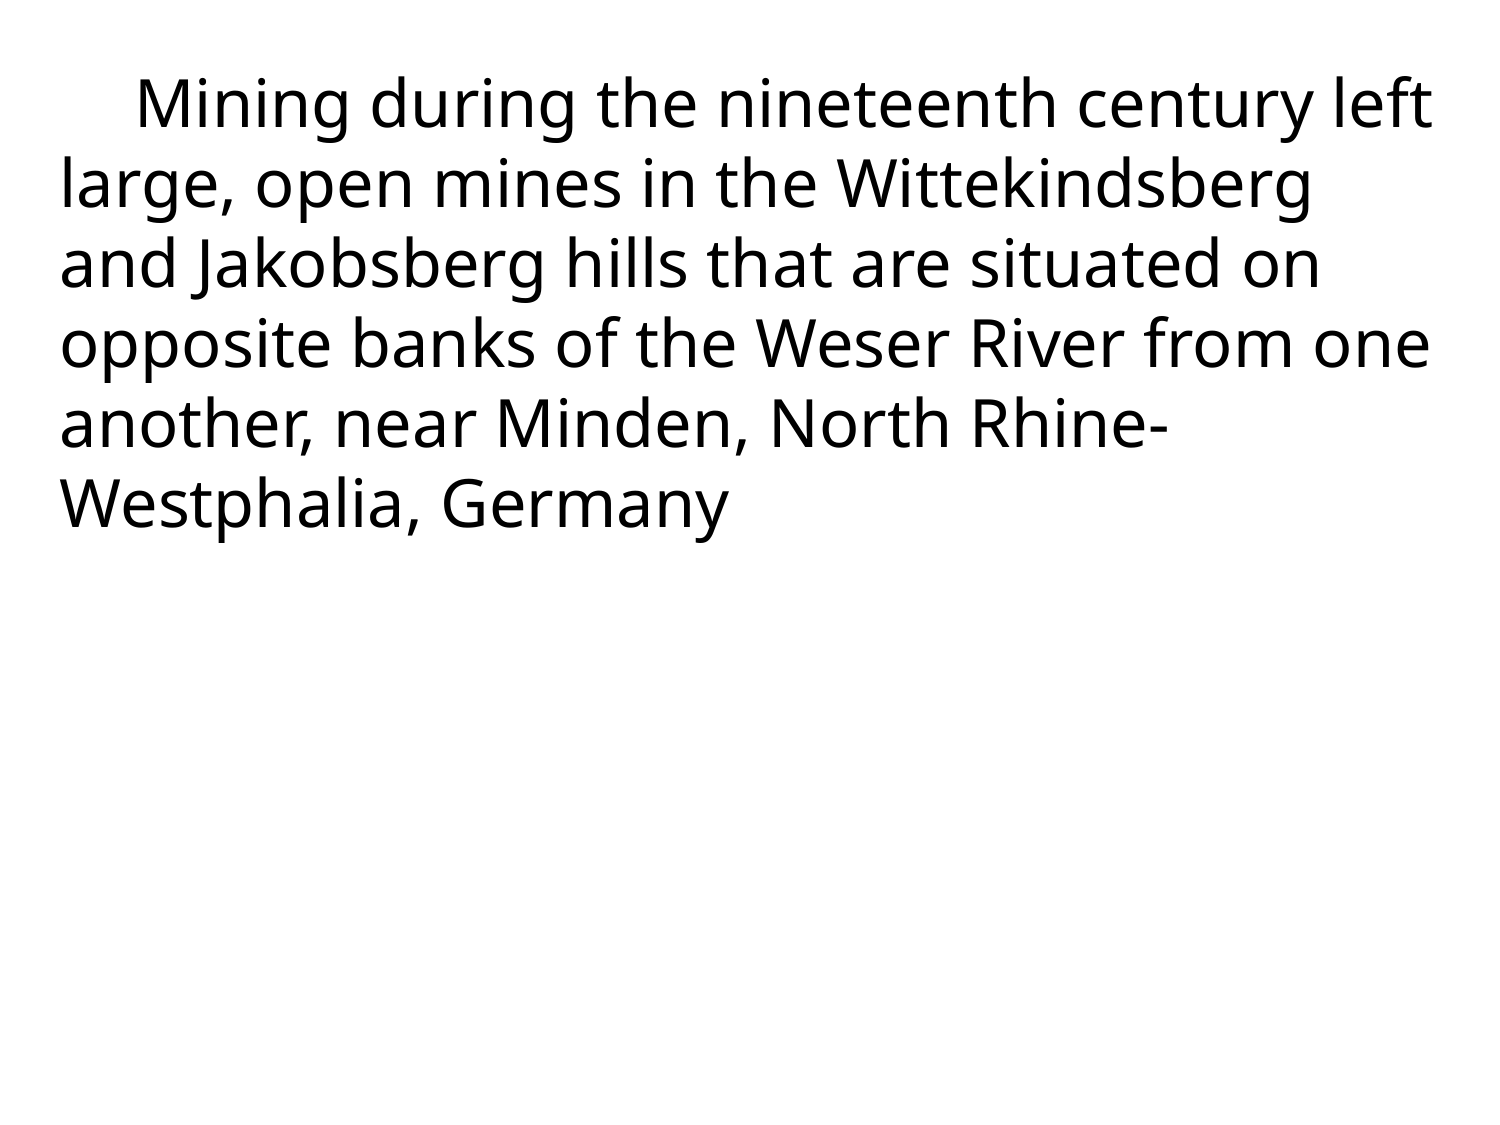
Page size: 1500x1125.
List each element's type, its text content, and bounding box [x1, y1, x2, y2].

text_box Mining during the nineteenth century left large, open mines in the Wittekindsberg and Jakobsberg hills that are situated on opposite banks of the Weser River from one another, near Minden, North Rhine-Westphalia, Germany [44, 53, 1452, 549]
